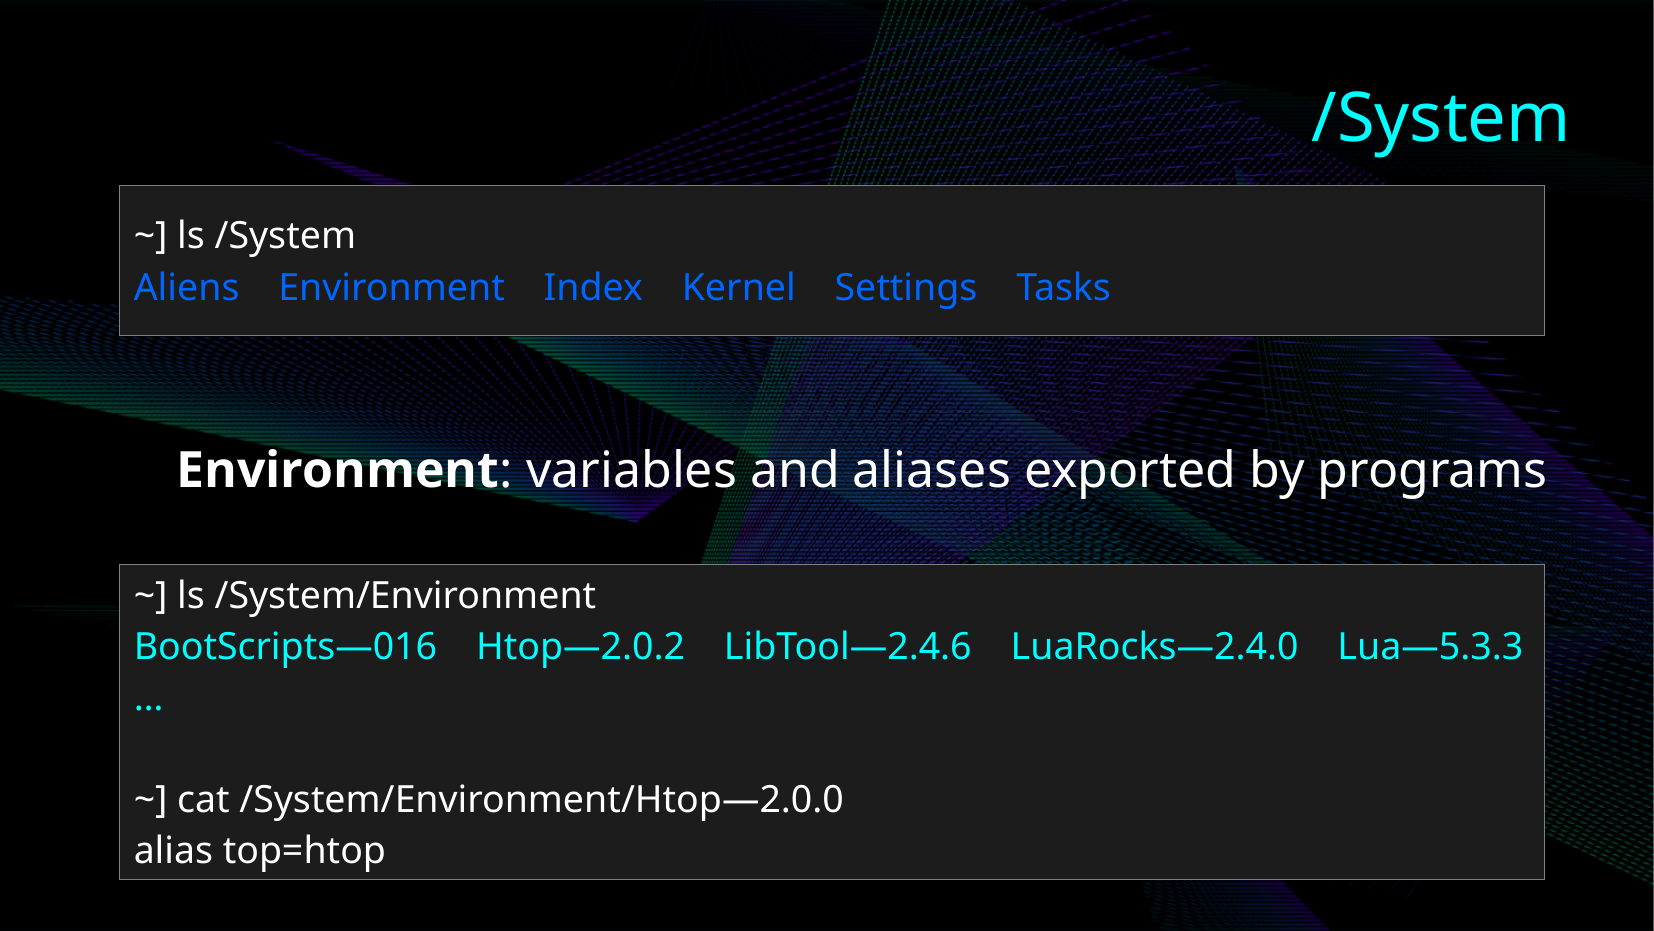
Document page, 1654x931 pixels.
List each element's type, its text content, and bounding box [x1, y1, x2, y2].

text_box ~] ls /System Aliens Environment Index Kernel Settings Tasks [119, 185, 1545, 253]
text_box ~] ls /System/Environment BootScripts—016 Htop—2.0.2 LibTool—2.4.6 LuaRocks—2.4.0 Lua—5.3.3 … ~] cat /System/Environment/Htop—2.0.0 alias top=htop [119, 651, 1545, 880]
list Environment: variables and aliases exported by programs [82, 253, 1571, 651]
picture [0, 0, 1654, 931]
title /System [82, 37, 1571, 193]
